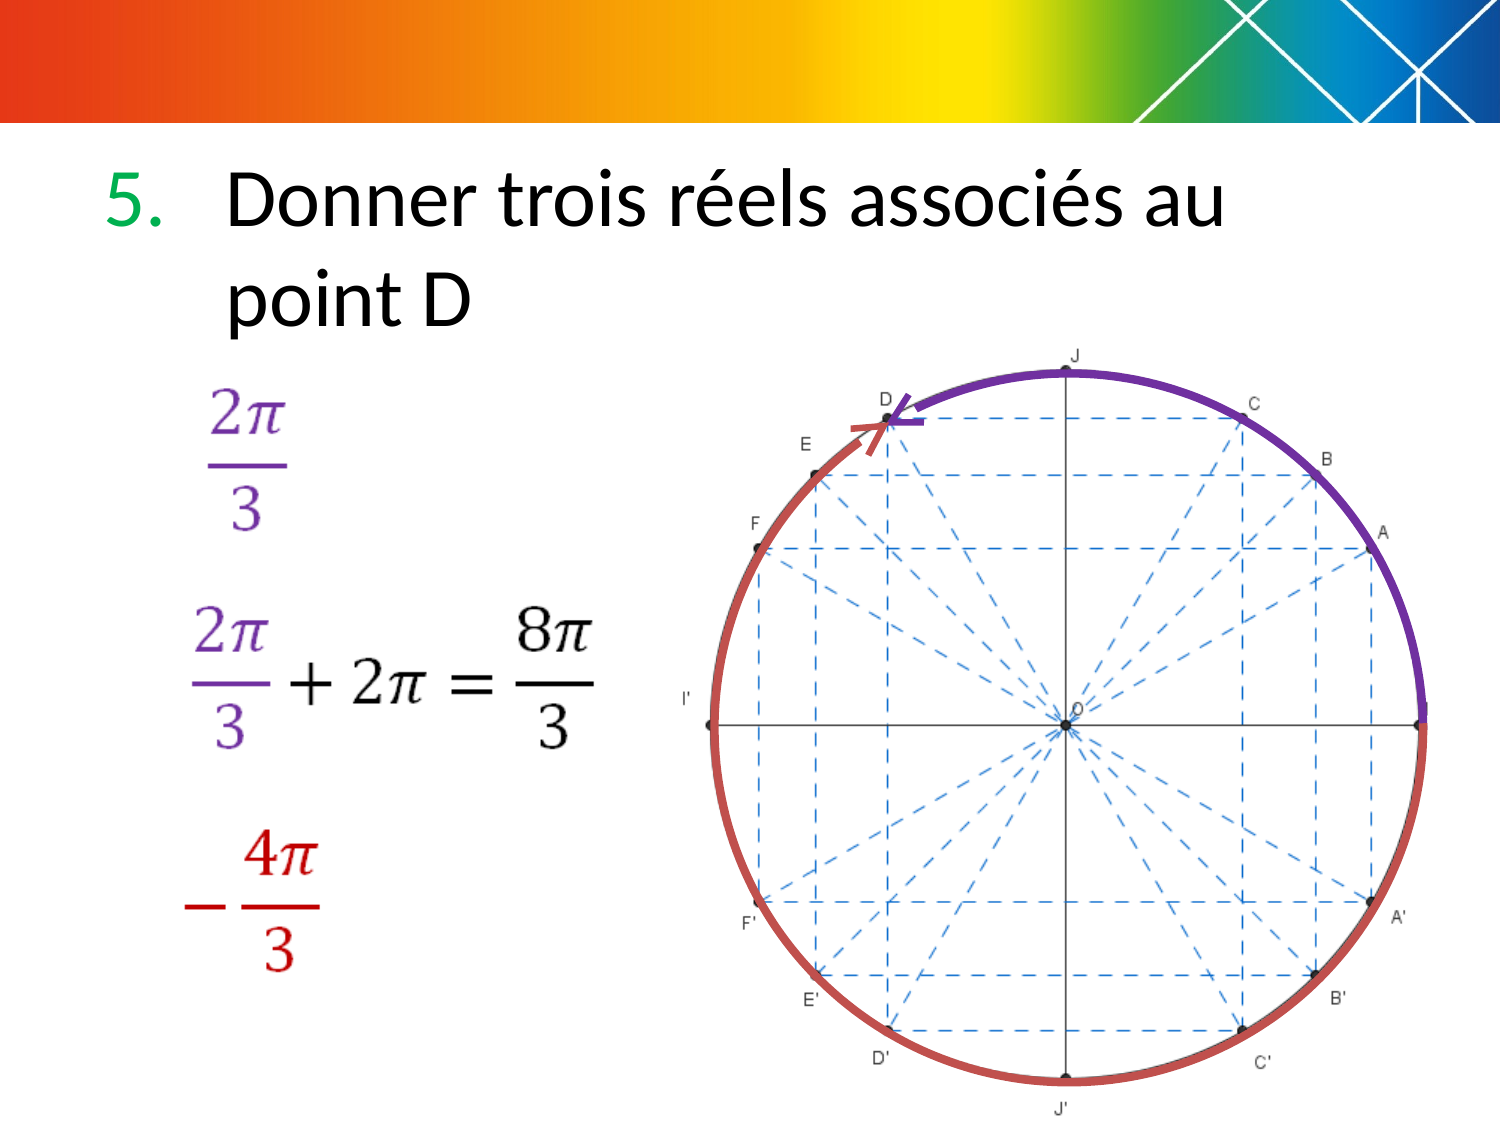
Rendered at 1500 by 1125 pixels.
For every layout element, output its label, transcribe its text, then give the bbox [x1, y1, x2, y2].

picture [0, 0, 1359, 123]
picture [183, 586, 630, 776]
picture [171, 822, 342, 988]
picture [1340, 0, 1500, 123]
title Donner trois réels associés au point D [88, 135, 1439, 351]
picture [667, 338, 1444, 1125]
picture [194, 373, 300, 547]
